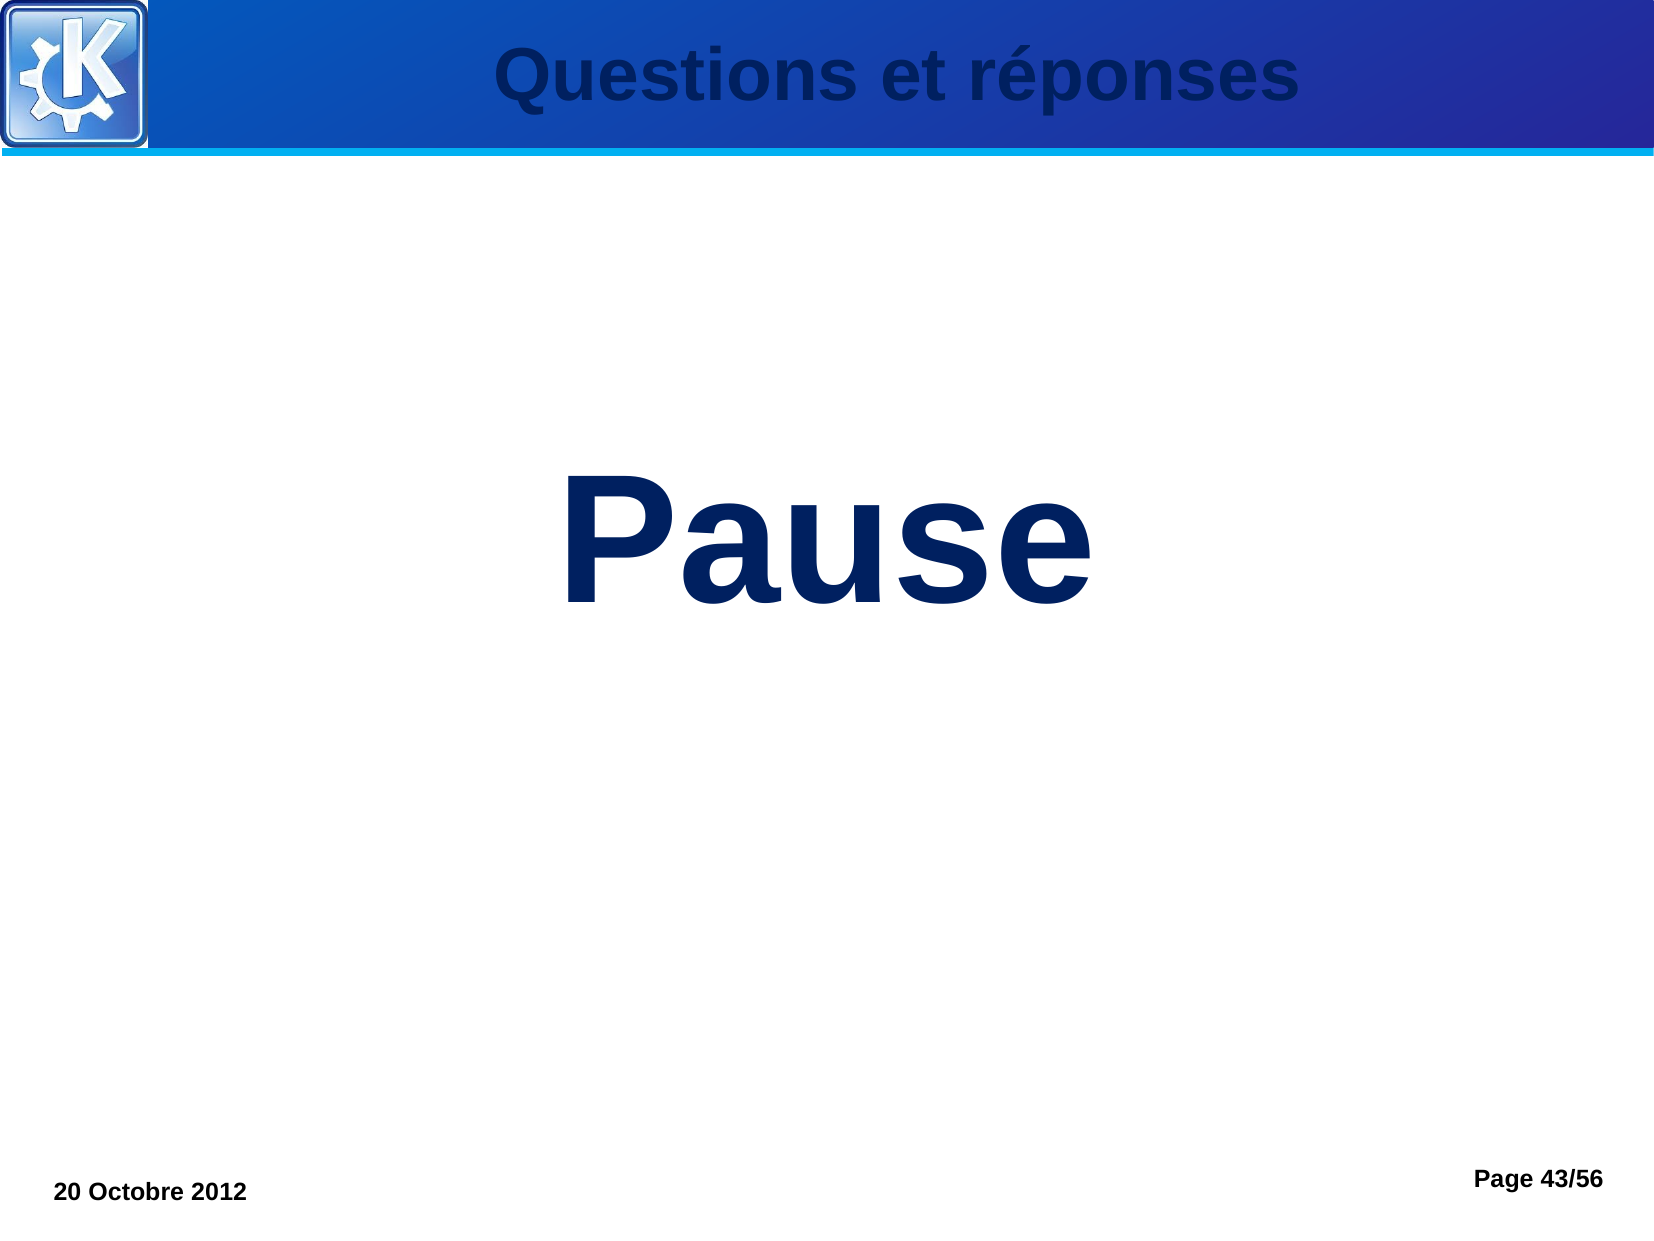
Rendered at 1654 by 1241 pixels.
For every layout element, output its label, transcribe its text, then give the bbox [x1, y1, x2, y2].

text_box Pause [0, 430, 1654, 651]
picture [0, 0, 141, 148]
text_box Questions et réponses [141, 0, 1654, 148]
